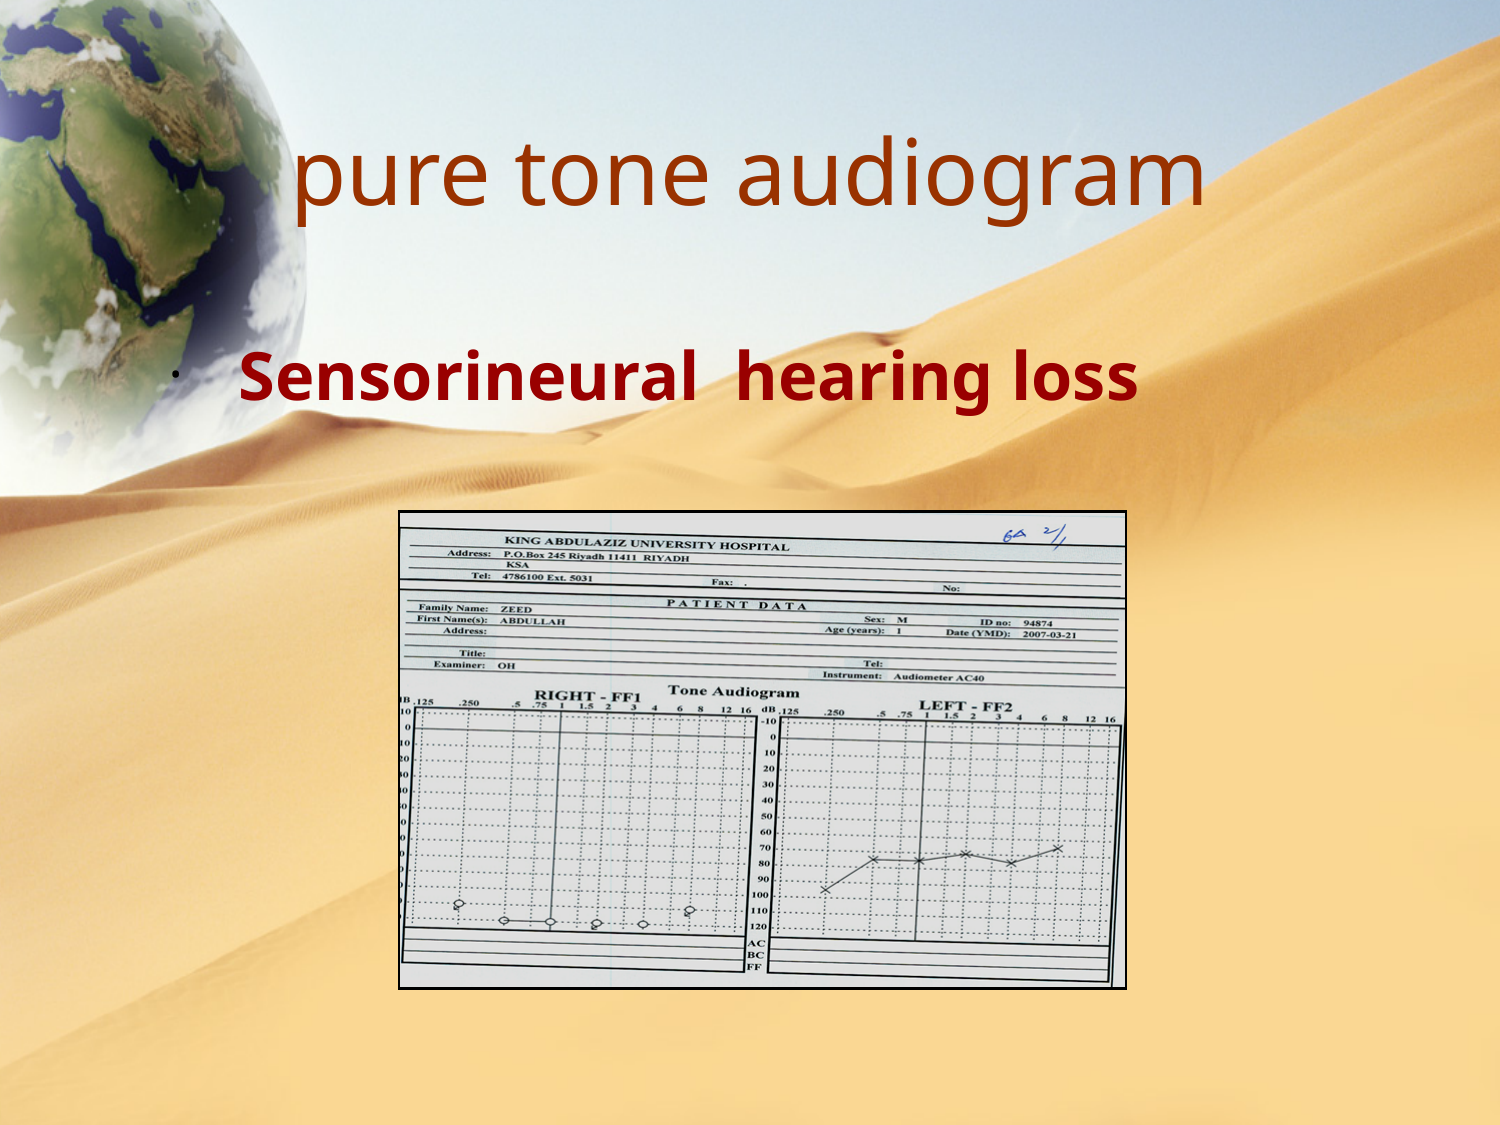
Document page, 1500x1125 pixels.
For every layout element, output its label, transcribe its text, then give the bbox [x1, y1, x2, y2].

text_box pure tone audiogram [112, 99, 1388, 288]
picture [0, 0, 1500, 1125]
text_box Sensorineural hearing loss [155, 312, 1356, 1038]
